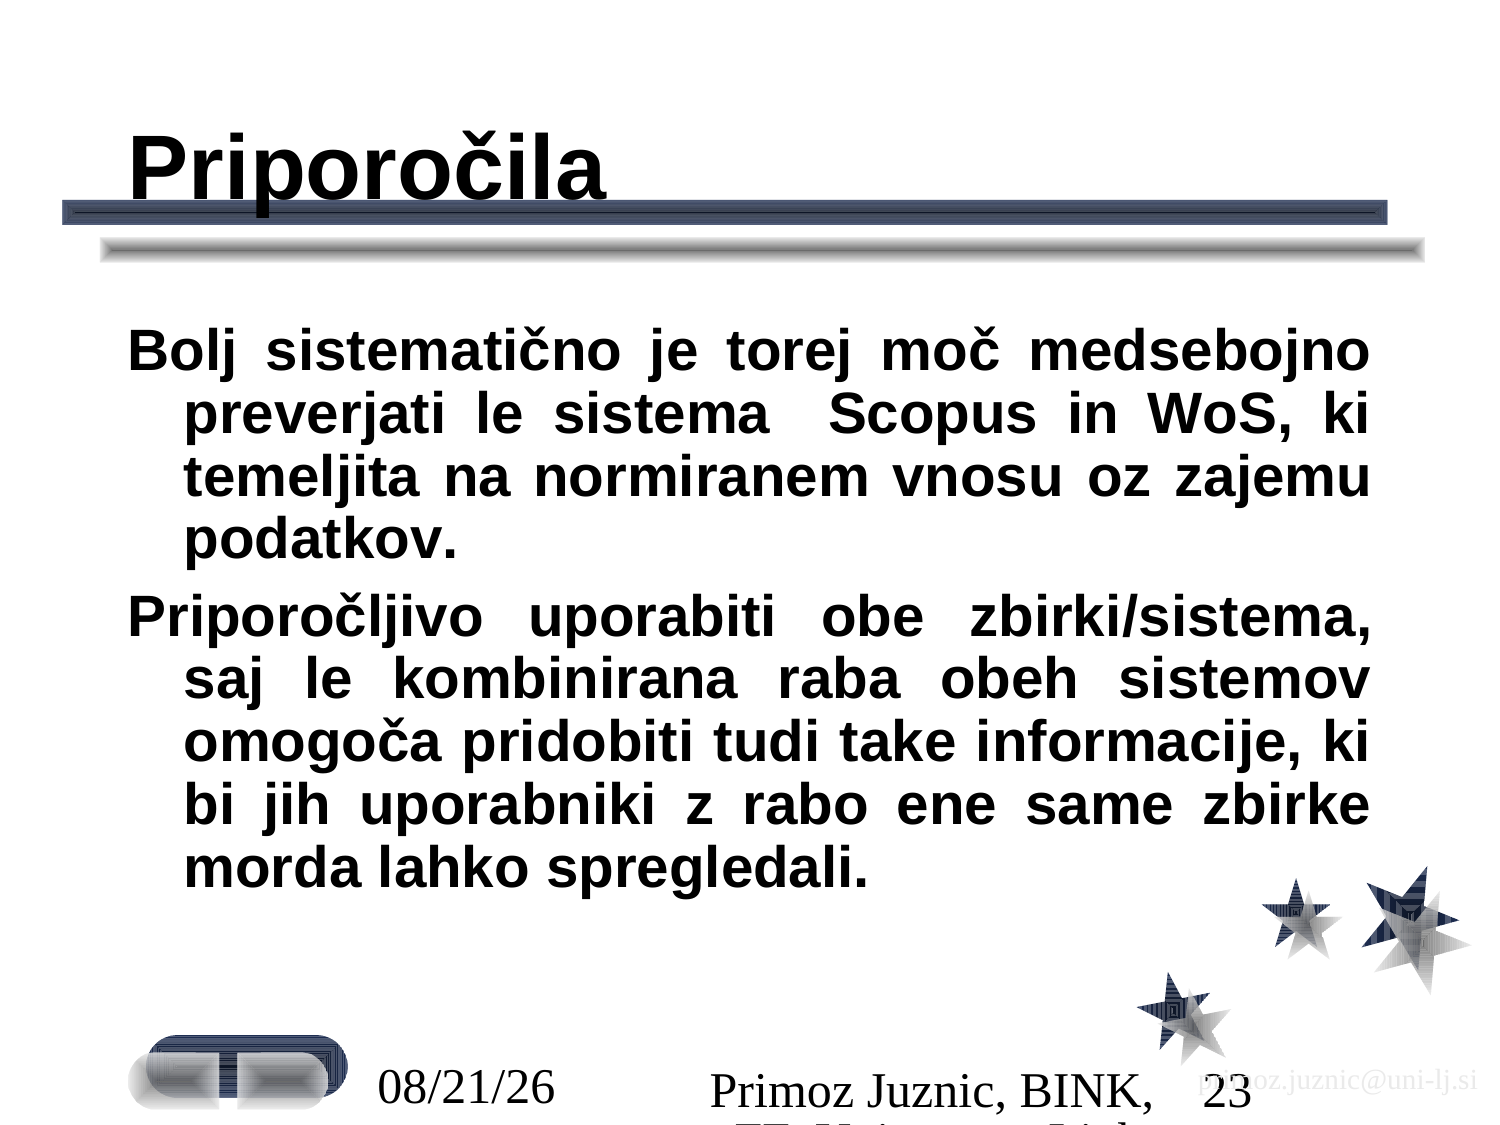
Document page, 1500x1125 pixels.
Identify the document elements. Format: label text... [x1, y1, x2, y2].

list Bolj sistematično je torej moč medsebojno preverjati le sistema Scopus in WoS, ki temeljita na normiranem vnosu oz zajemu podatkov. Priporočljivo uporabiti obe zbirki/sistema, saj le kombinirana raba obeh sistemov omogoča pridobiti tudi take informacije, ki bi jih uporabniki z rabo ene same zbirke morda lahko spregledali. [112, 312, 1388, 988]
title Priporočila [112, 37, 1388, 225]
